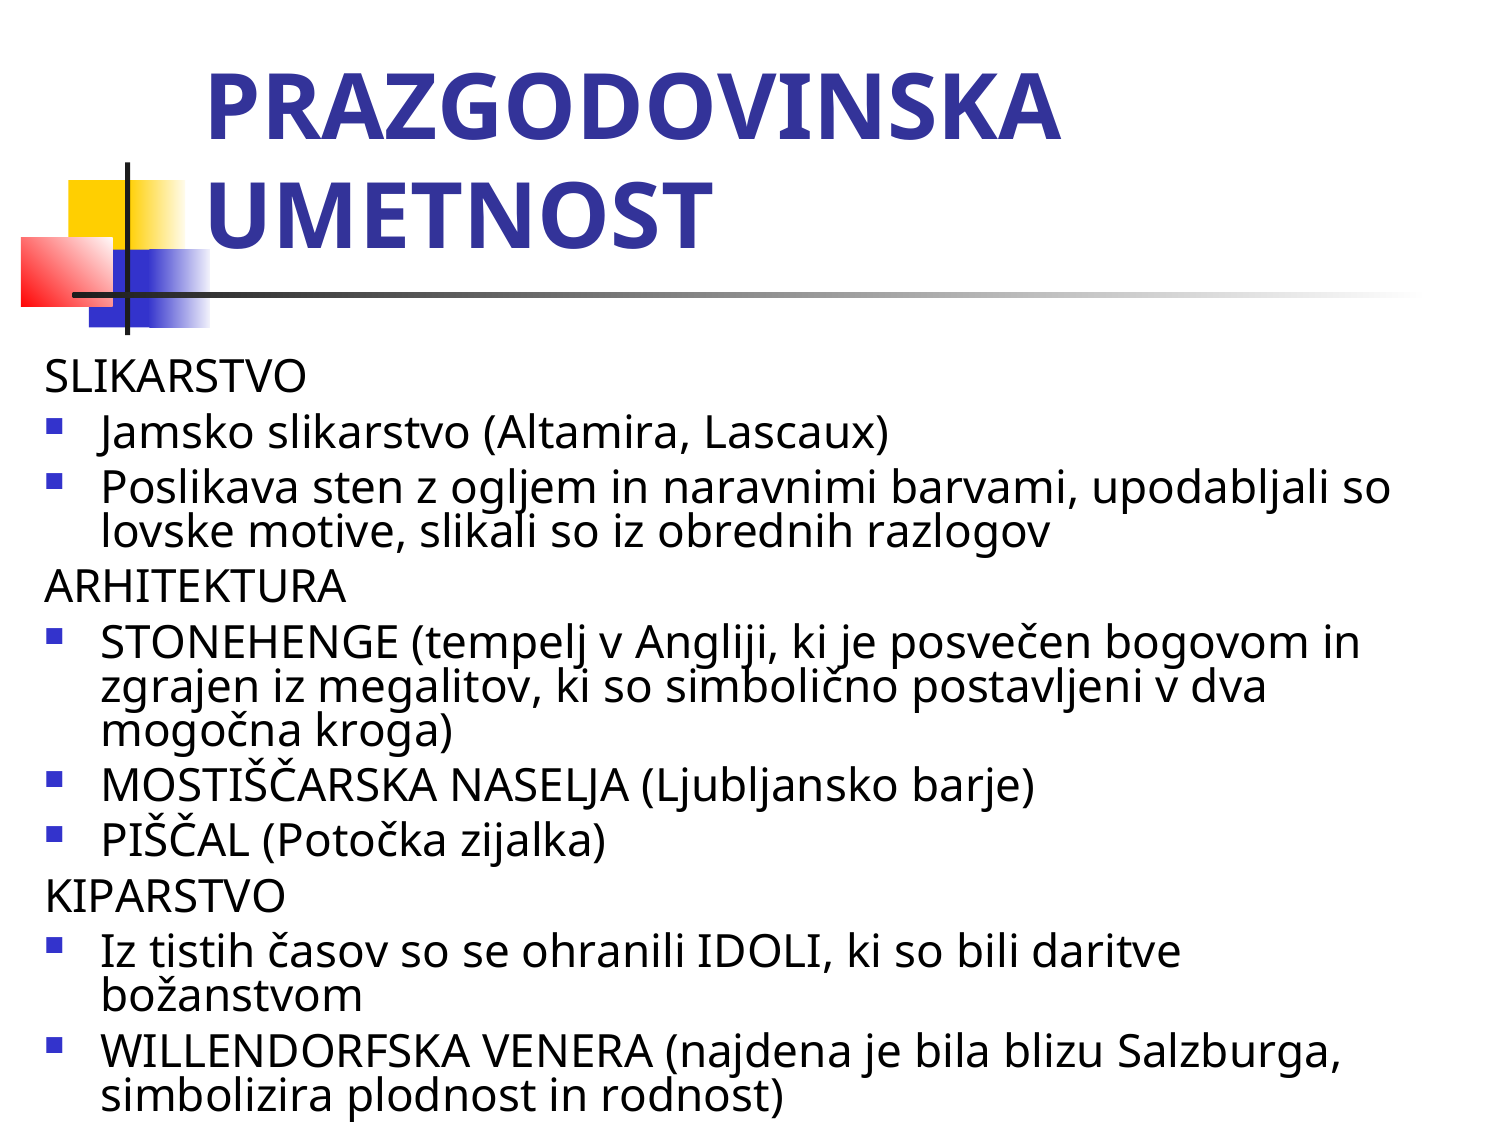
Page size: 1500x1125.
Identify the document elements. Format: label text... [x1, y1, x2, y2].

list SLIKARSTVO Jamsko slikarstvo (Altamira, Lascaux) Poslikava sten z ogljem in naravnimi barvami, upodabljali so lovske motive, slikali so iz obrednih razlogov ARHITEKTURA STONEHENGE (tempelj v Angliji, ki je posvečen bogovom in zgrajen iz megalitov, ki so simbolično postavljeni v dva mogočna kroga) MOSTIŠČARSKA NASELJA (Ljubljansko barje) PIŠČAL (Potočka zijalka) KIPARSTVO Iz tistih časov so se ohranili IDOLI, ki so bili daritve božanstvom WILLENDORFSKA VENERA (najdena je bila blizu Salzburga, simbolizira plodnost in rodnost) [29, 349, 1469, 1125]
title PRAZGODOVINSKA UMETNOST [188, 35, 1468, 276]
